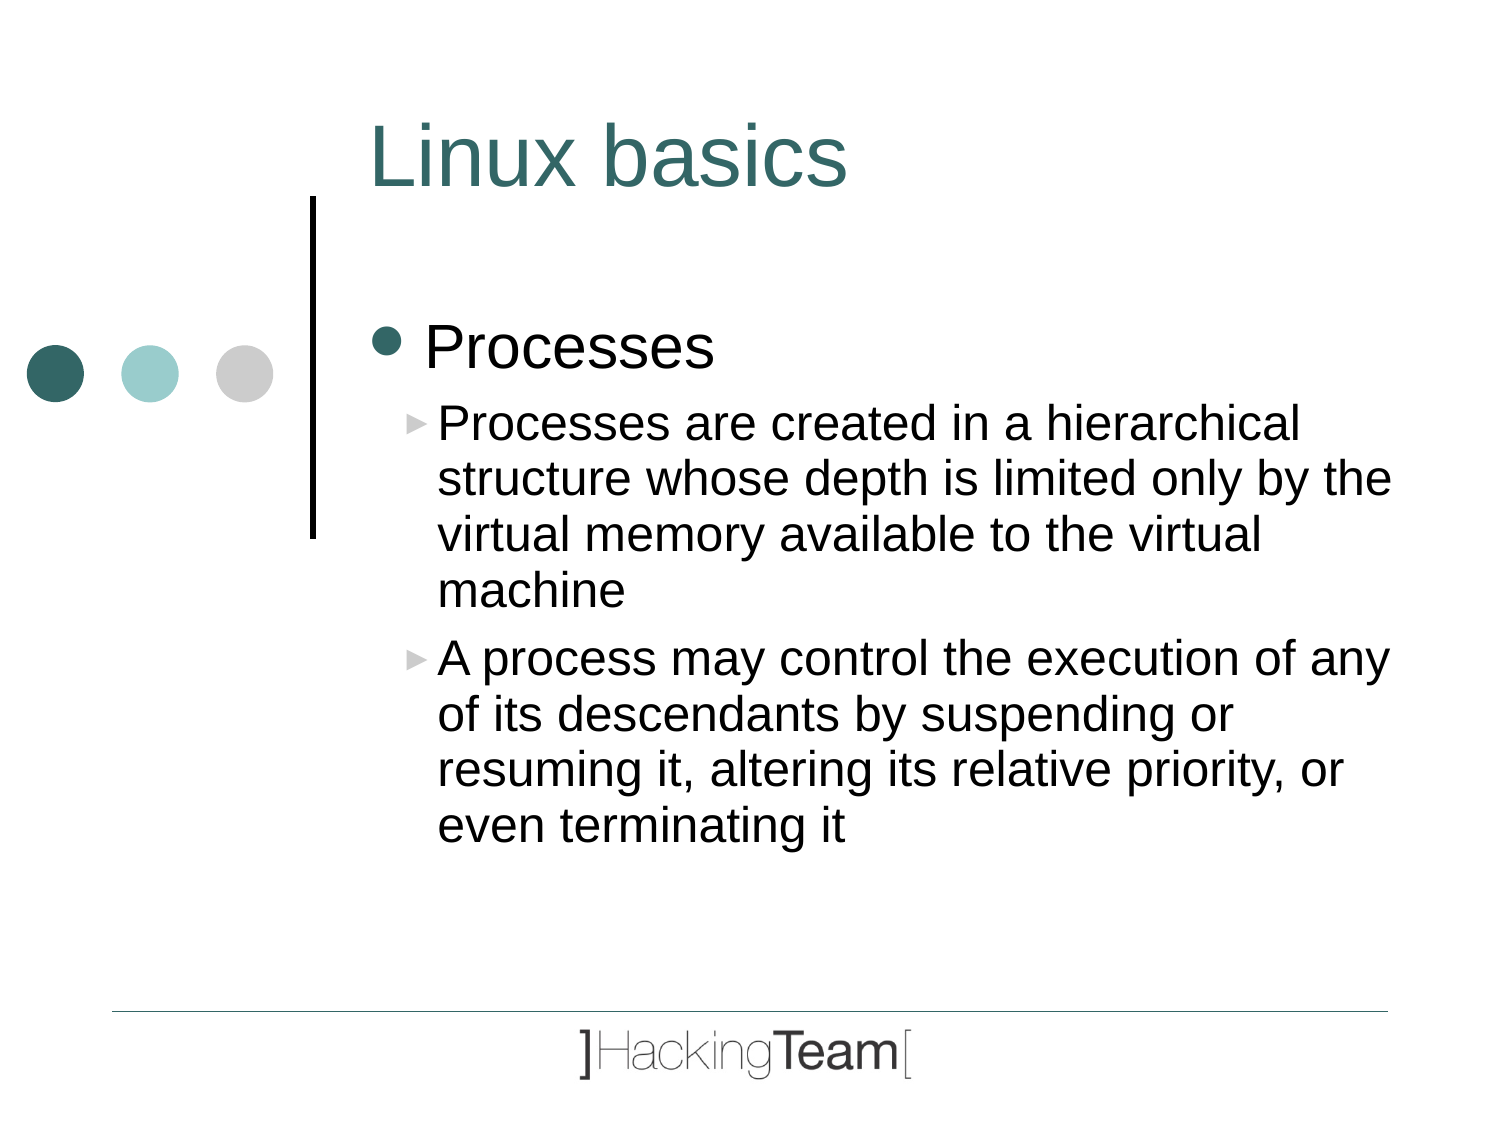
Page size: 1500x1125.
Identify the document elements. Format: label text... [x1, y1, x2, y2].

picture [574, 1041, 916, 1084]
list Processes Processes are created in a hierarchical structure whose depth is limited only by the virtual memory available to the virtual machine A process may control the execution of any of its descendants by suspending or resuming it, altering its relative priority, or even terminating it [249, 312, 1401, 1041]
title Linux basics [249, 38, 1401, 275]
